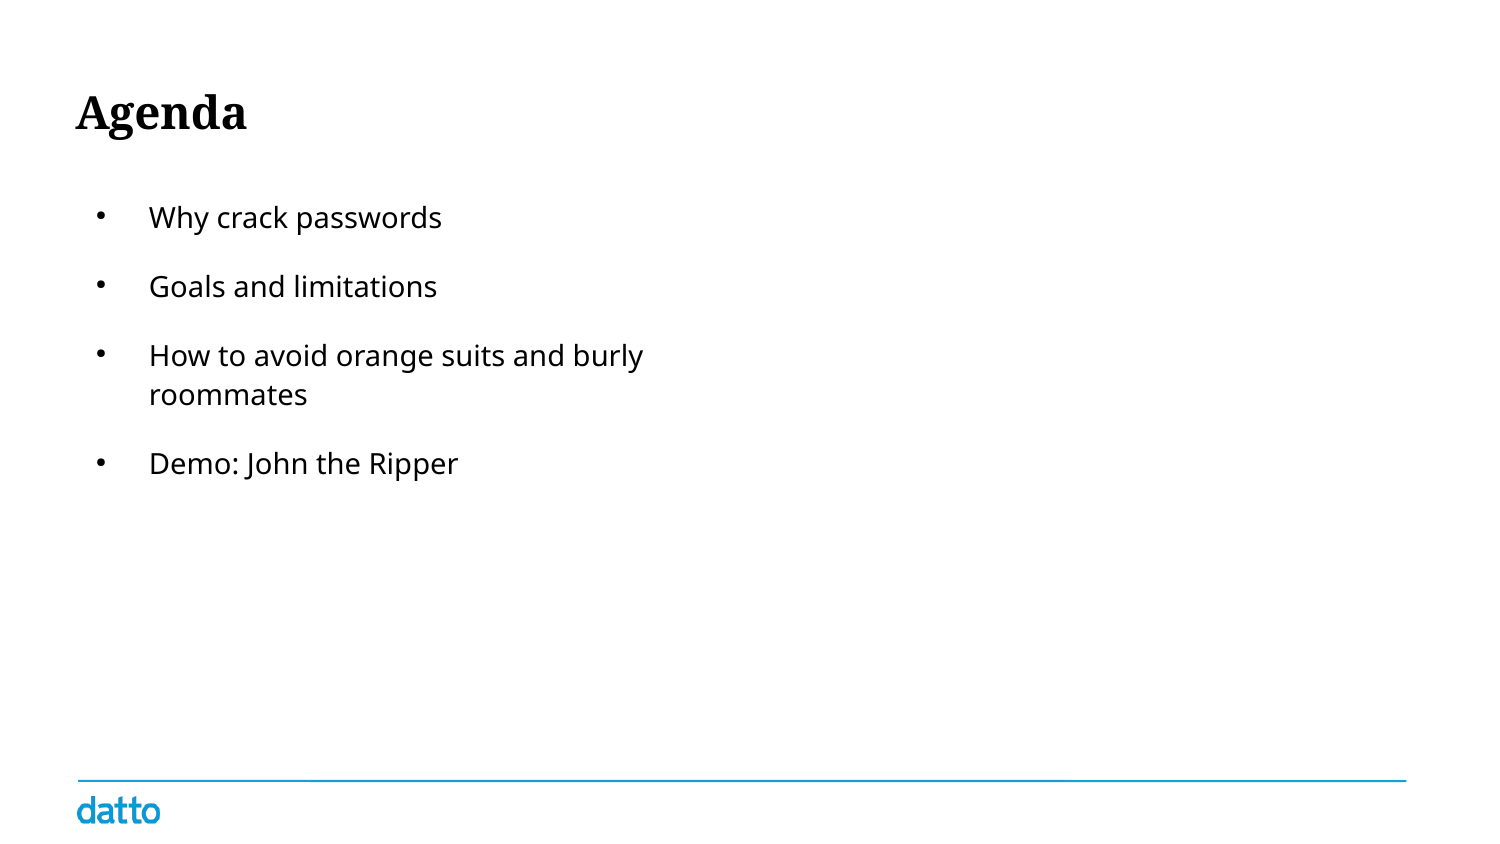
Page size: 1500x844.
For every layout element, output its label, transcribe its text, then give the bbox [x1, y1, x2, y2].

picture [95, 796, 133, 824]
picture [122, 808, 133, 824]
picture [82, 808, 91, 819]
list Why crack passwords Goals and limitations How to avoid orange suits and burly roommates Demo: John the Ripper [78, 197, 736, 687]
picture [136, 796, 160, 824]
picture [146, 808, 156, 819]
picture [77, 796, 91, 808]
title Agenda [75, 51, 1404, 172]
